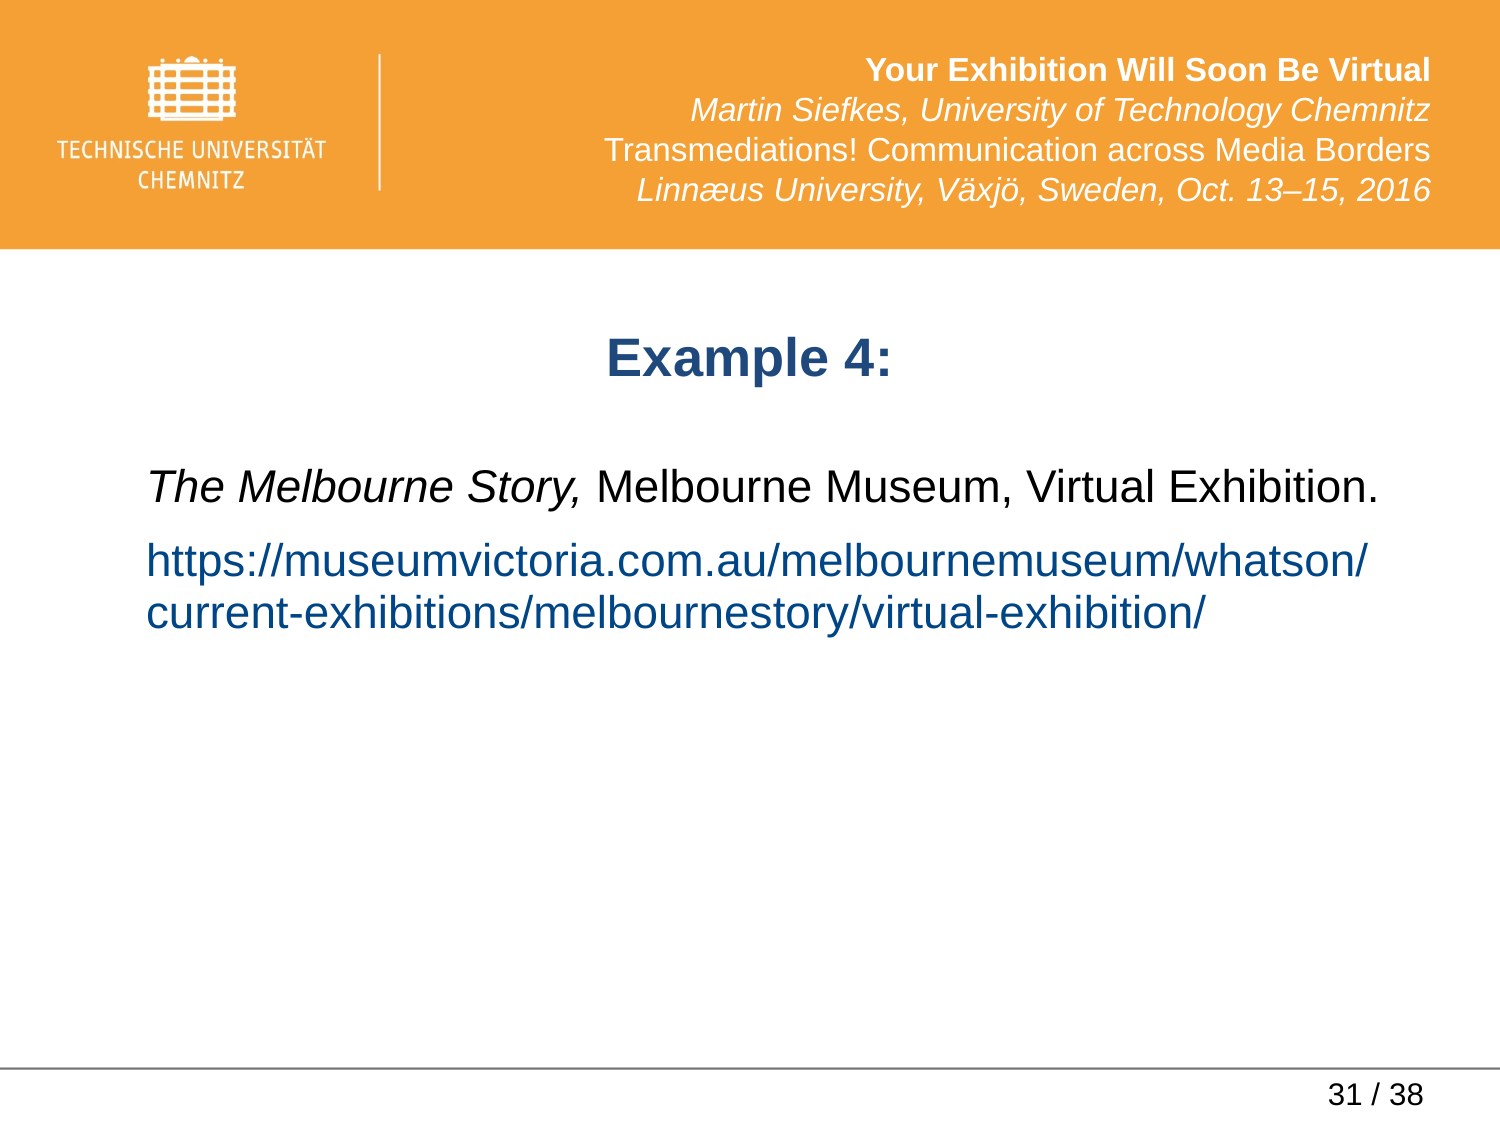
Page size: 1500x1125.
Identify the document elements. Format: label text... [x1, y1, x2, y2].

list [419, 45, 774, 197]
list The Melbourne Story, Melbourne Museum, Virtual Exhibition. https://museumvictoria.com.au/melbournemuseum/whatson/current-exhibitions/melbournestory/virtual-exhibition/ [75, 460, 1426, 869]
text_box <Nummer> / 38 [1220, 1069, 1500, 1120]
text_box Example 4: [59, 314, 1441, 449]
picture [0, 0, 1500, 1125]
